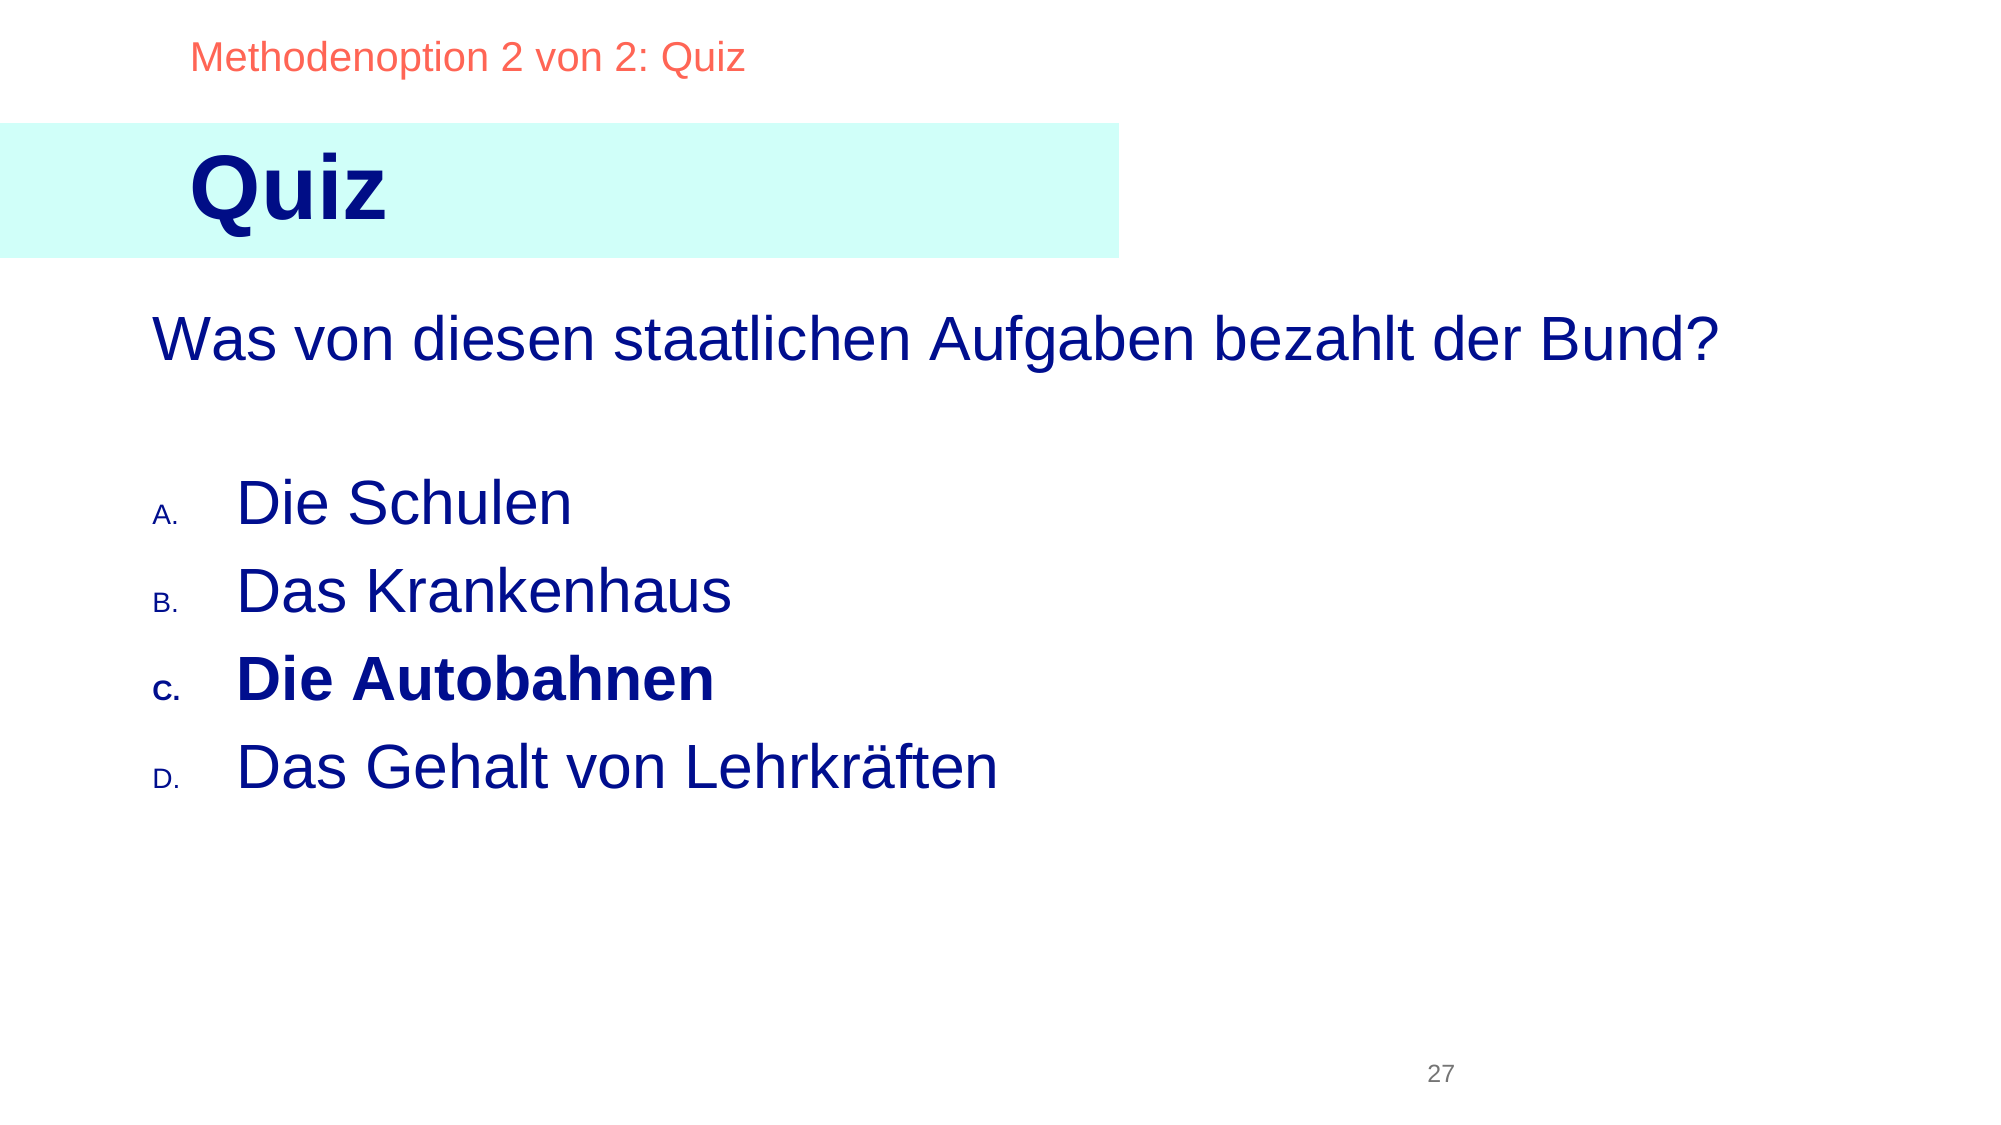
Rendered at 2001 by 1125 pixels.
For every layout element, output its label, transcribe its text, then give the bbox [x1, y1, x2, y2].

list Quiz [137, 129, 1093, 258]
list Methodenoption 2 von 2: Quiz [137, 27, 1119, 107]
list Was von diesen staatlichen Aufgaben bezahlt der Bund? Die Schulen Das Krankenhaus Die Autobahnen Das Gehalt von Lehrkräften [137, 299, 1863, 1014]
